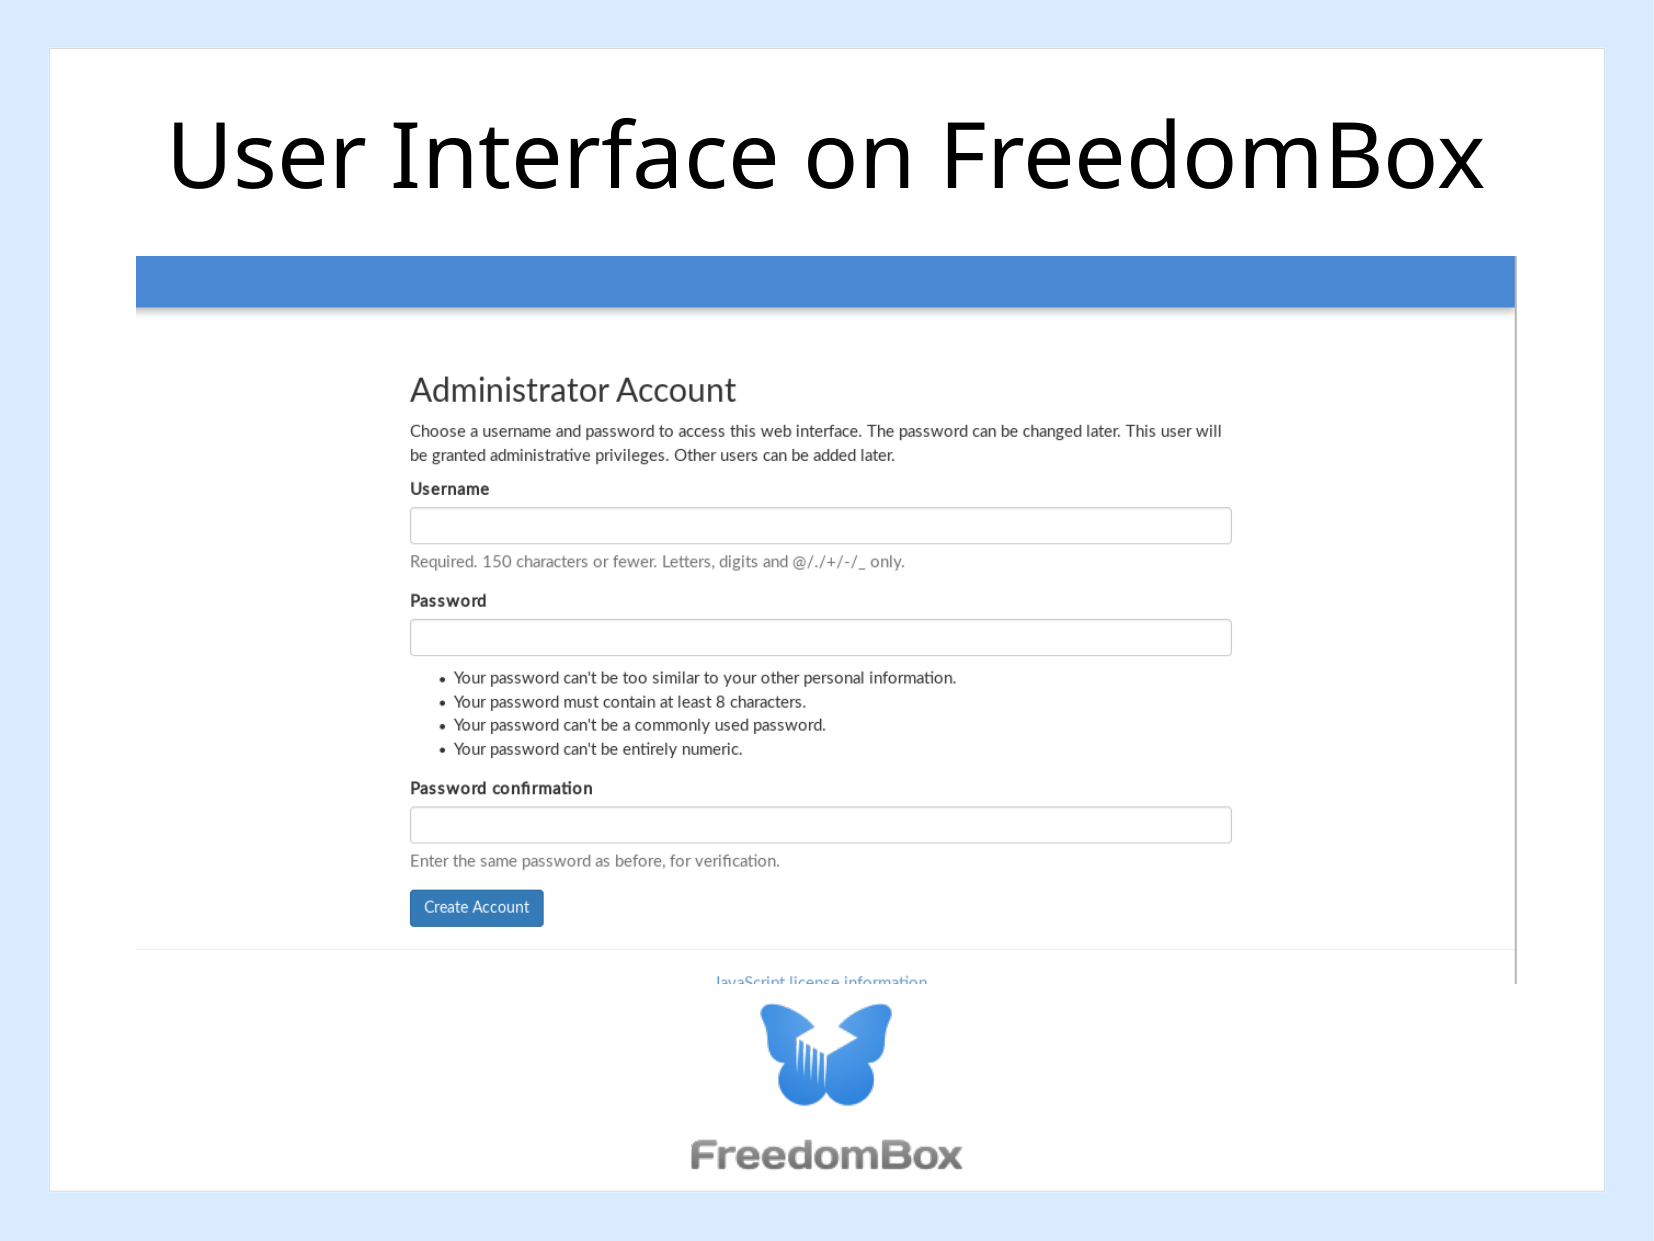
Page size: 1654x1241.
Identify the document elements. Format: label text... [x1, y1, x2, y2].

title User Interface on FreedomBox [82, 49, 1571, 257]
picture [0, 0, 1654, 1241]
